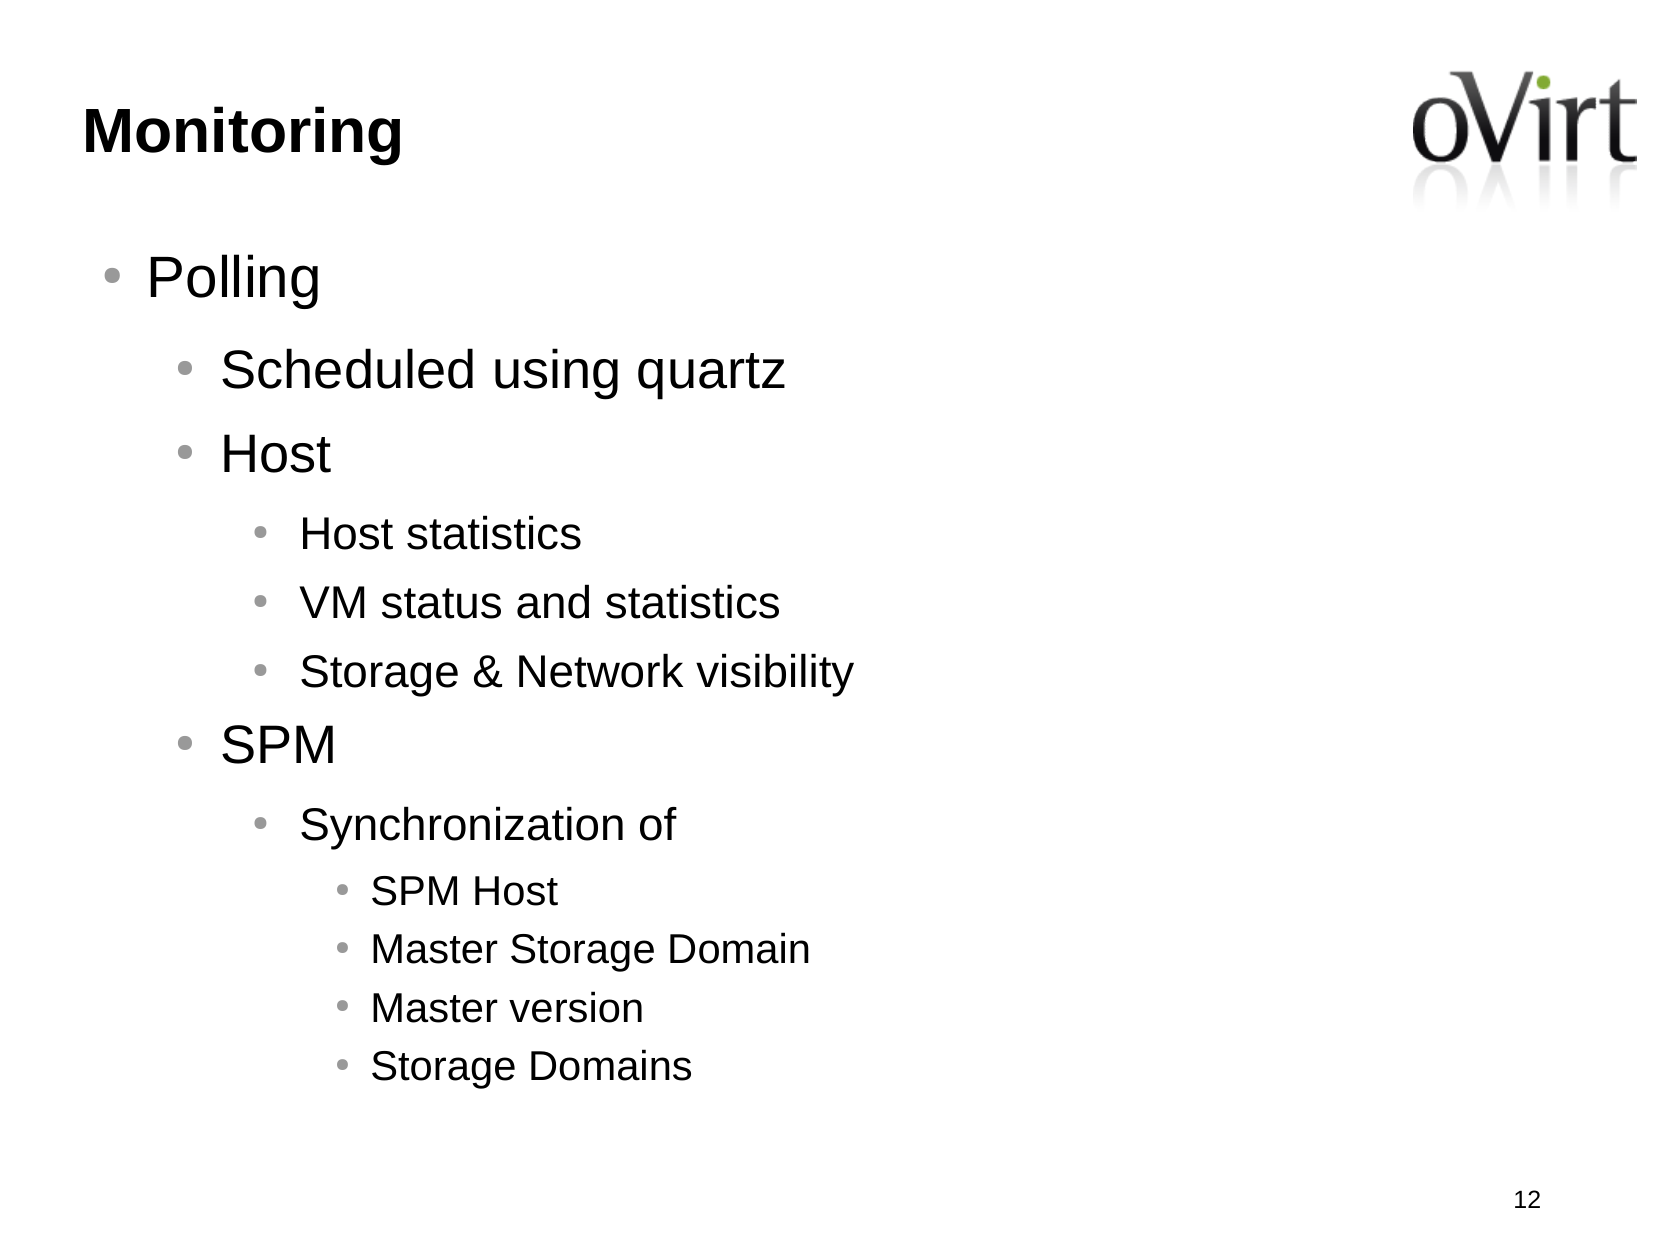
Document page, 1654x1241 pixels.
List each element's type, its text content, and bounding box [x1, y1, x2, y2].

picture [1413, 63, 1637, 212]
title Monitoring [82, 27, 1303, 235]
list Polling Scheduled using quartz Host Host statistics VM status and statistics Storage & Network visibility SPM Synchronization of SPM Host Master Storage Domain Master version Storage Domains [86, 244, 1576, 1090]
